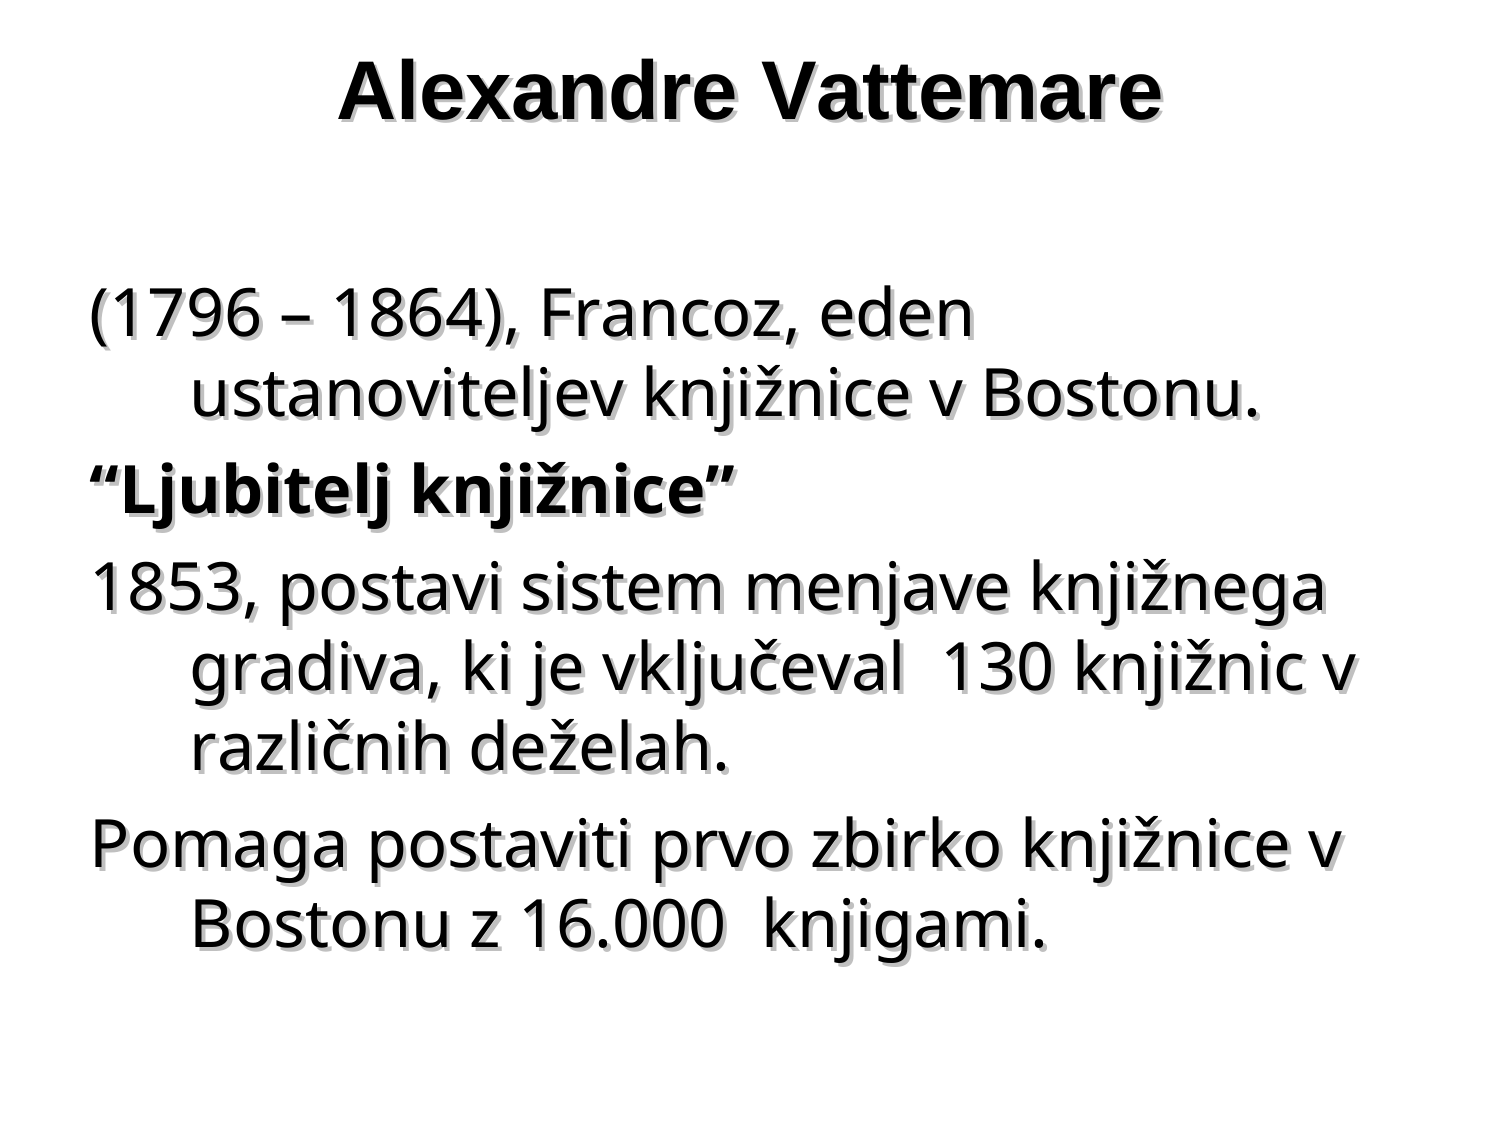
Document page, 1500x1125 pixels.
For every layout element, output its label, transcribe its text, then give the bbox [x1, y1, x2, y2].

list (1796 – 1864), Francoz, eden ustanoviteljev knjižnice v Bostonu. “Ljubitelj knjižnice” 1853, postavi sistem menjave knjižnega gradiva, ki je vključeval 130 knjižnic v različnih deželah. Pomaga postaviti prvo zbirko knjižnice v Bostonu z 16.000 knjigami. [75, 262, 1426, 1006]
title Alexandre Vattemare [75, 0, 1426, 244]
